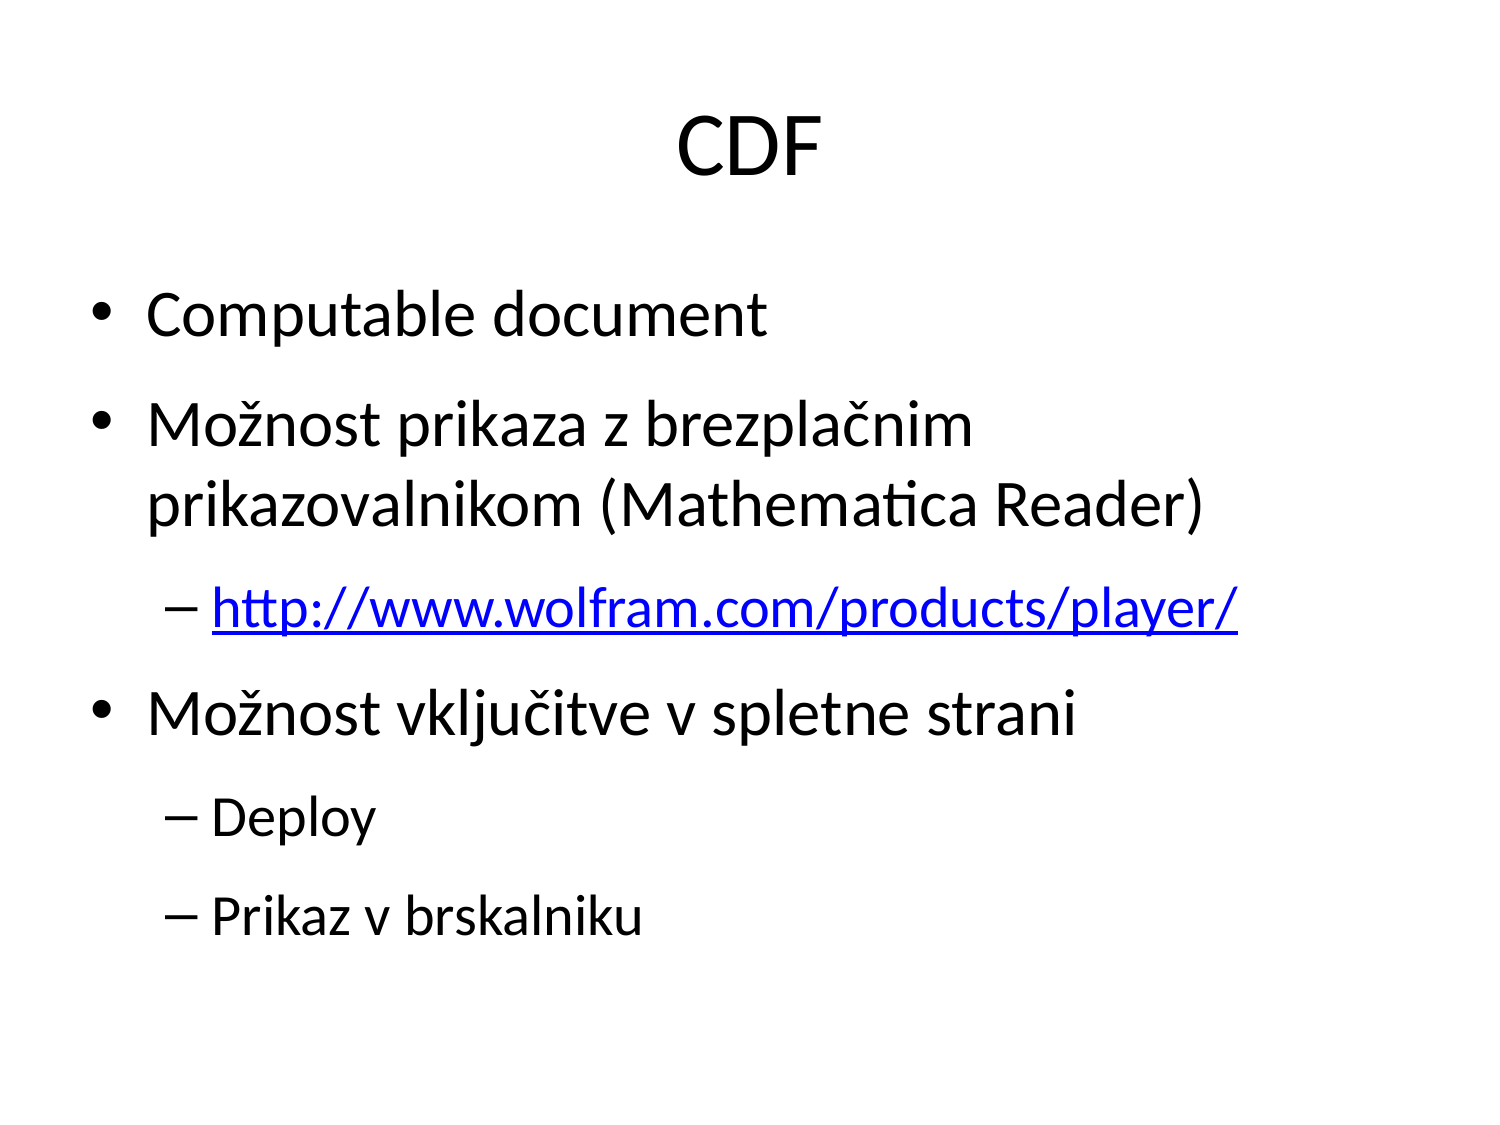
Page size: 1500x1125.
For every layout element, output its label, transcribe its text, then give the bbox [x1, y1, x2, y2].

list Computable document Možnost prikaza z brezplačnim prikazovalnikom (Mathematica Reader) http://www.wolfram.com/products/player/ Možnost vključitve v spletne strani Deploy Prikaz v brskalniku [75, 262, 1425, 1005]
title CDF [75, 45, 1425, 233]
